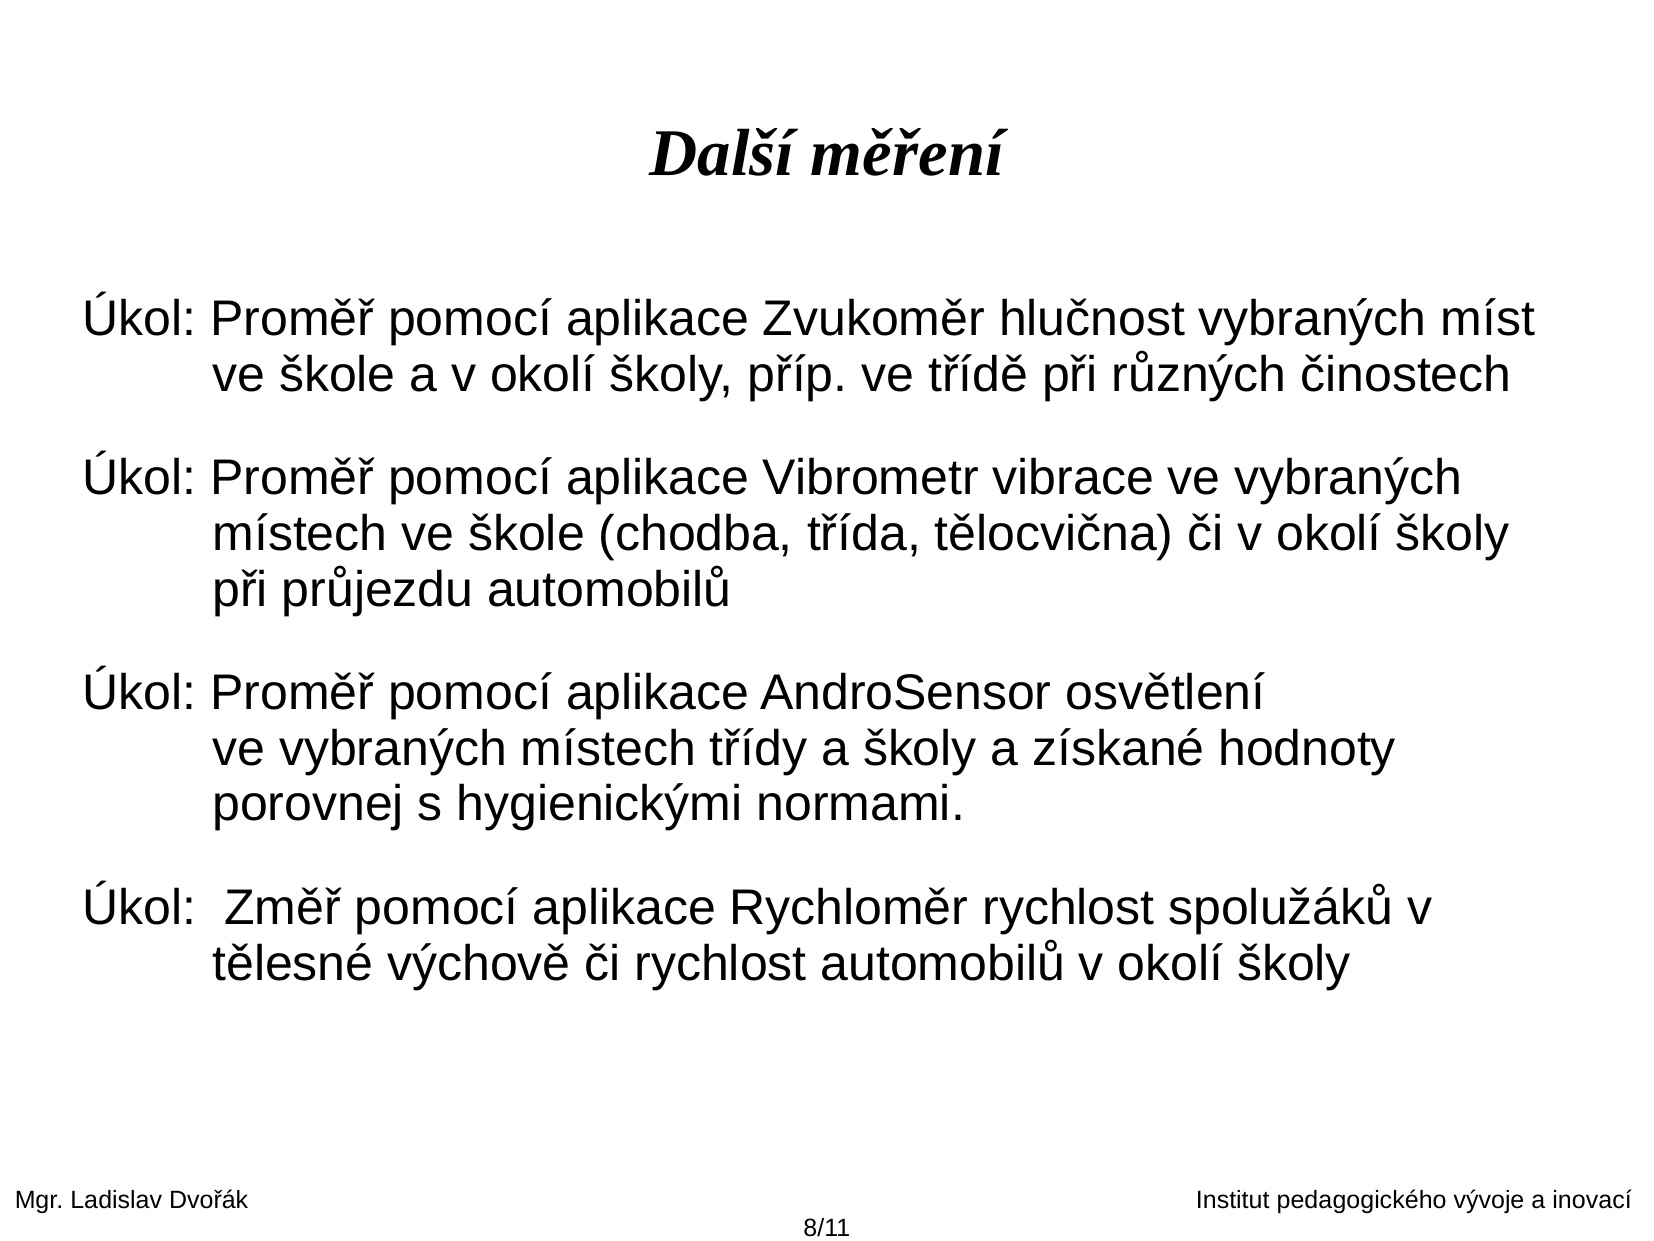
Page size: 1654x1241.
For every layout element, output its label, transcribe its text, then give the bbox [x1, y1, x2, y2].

list Úkol: Proměř pomocí aplikace Zvukoměr hlučnost vybraných míst ve škole a v okolí školy, příp. ve třídě při různých činostech Úkol: Proměř pomocí aplikace Vibrometr vibrace ve vybraných místech ve škole (chodba, třída, tělocvična) či v okolí školy při průjezdu automobilů Úkol: Proměř pomocí aplikace AndroSensor osvětlení ve vybraných místech třídy a školy a získané hodnoty porovnej s hygienickými normami. Úkol: Změř pomocí aplikace Rychloměr rychlost spolužáků v tělesné výchově či rychlost automobilů v okolí školy [82, 290, 1571, 1010]
text_box Mgr. Ladislav Dvořák Institut pedagogického vývoje a inovací <číslo>/11 [0, 1177, 1654, 1241]
title Další měření [82, 49, 1571, 257]
